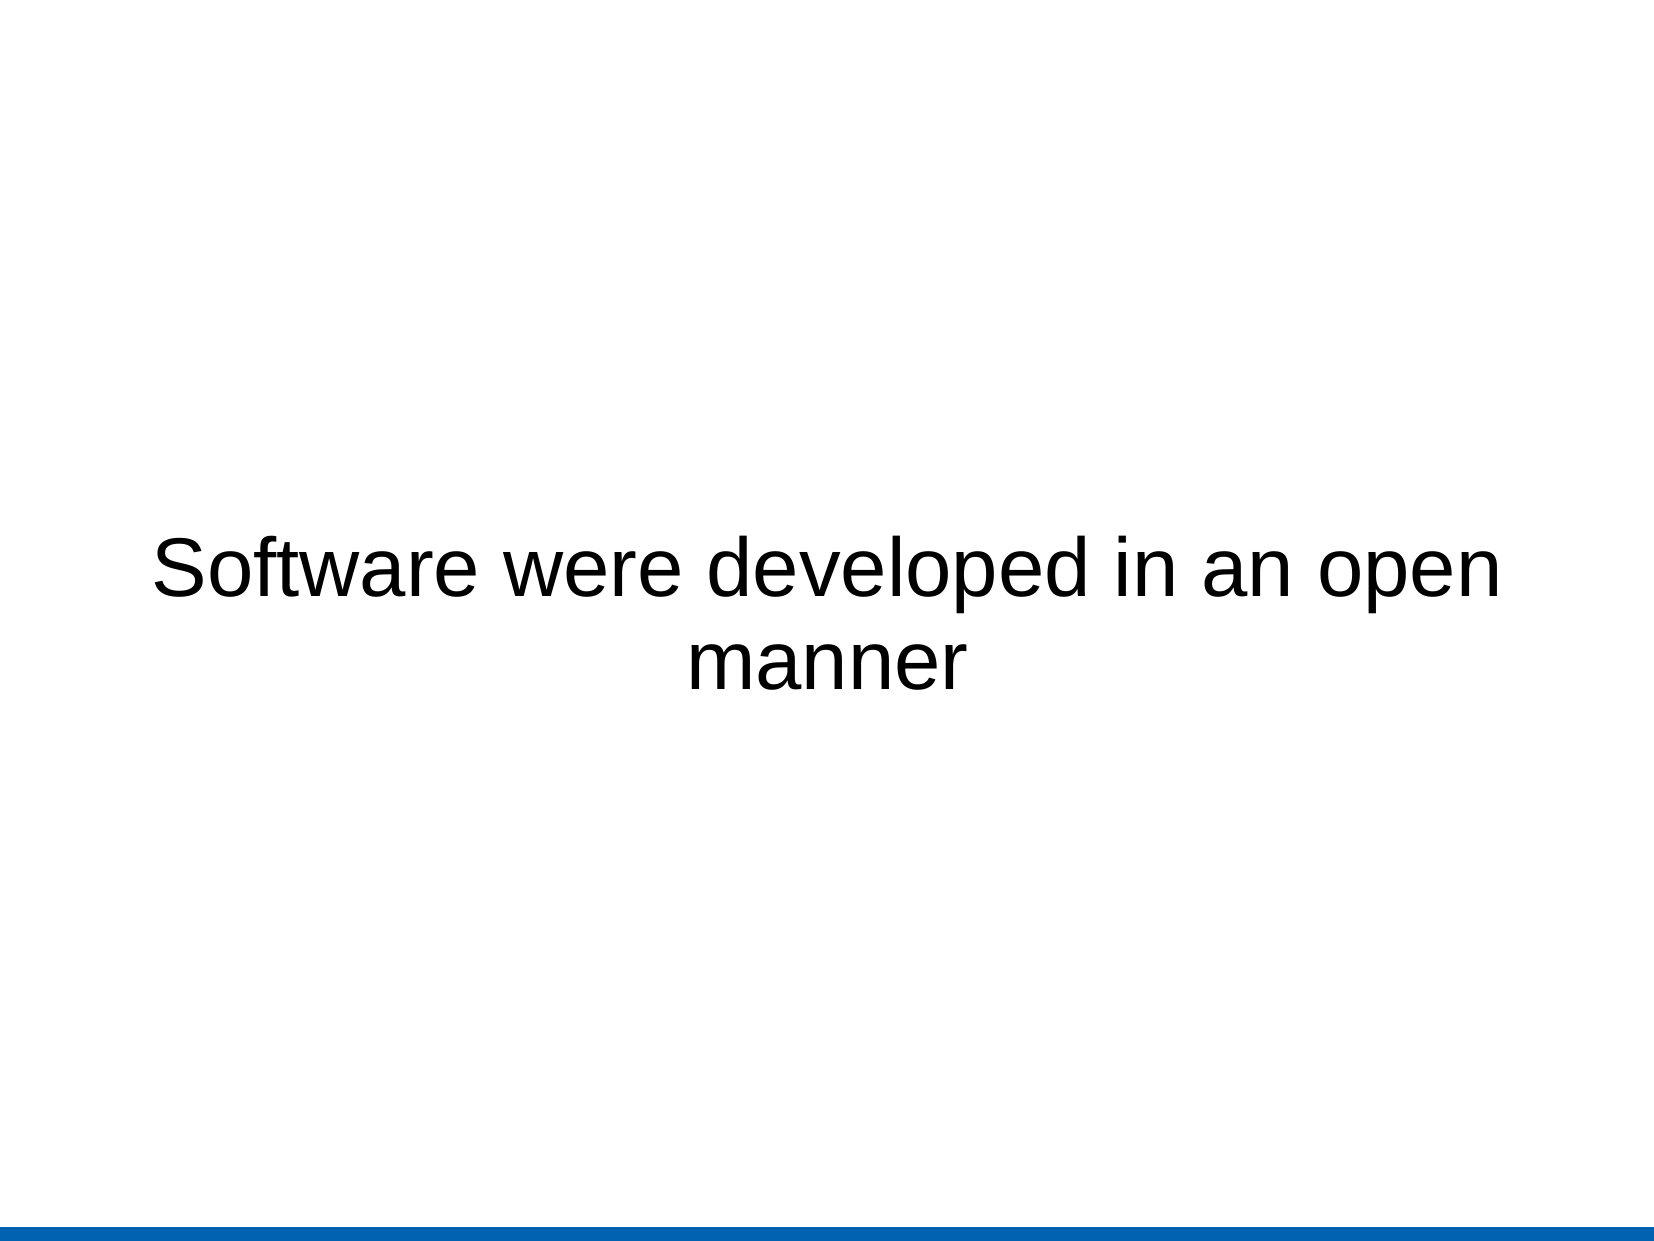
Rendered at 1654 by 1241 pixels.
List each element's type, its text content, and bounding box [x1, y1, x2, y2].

subtitle Software were developed in an open manner [121, 112, 1534, 1117]
